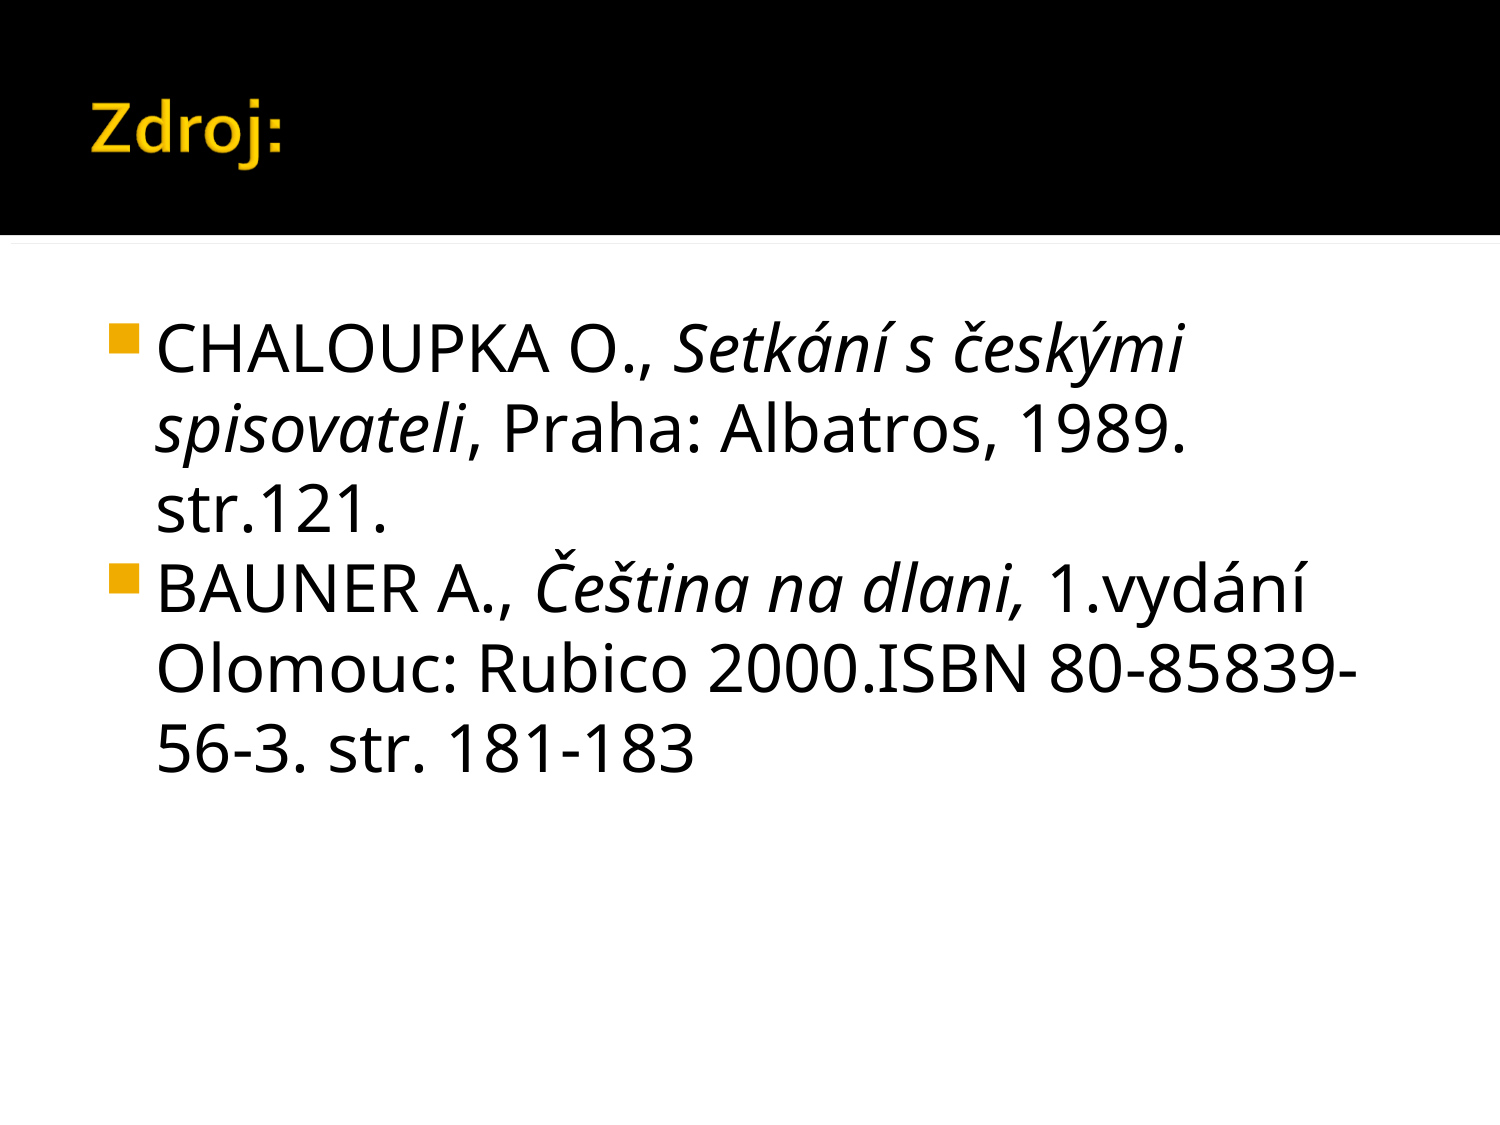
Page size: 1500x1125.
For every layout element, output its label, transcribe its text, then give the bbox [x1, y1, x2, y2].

list CHALOUPKA O., Setkání s českými spisovateli, Praha: Albatros, 1989. str.121. BAUNER A., Čeština na dlani, 1.vydání Olomouc: Rubico 2000.ISBN 80-85839-56-3. str. 181-183 [75, 291, 1426, 1051]
text_box [41, 24, 1427, 233]
